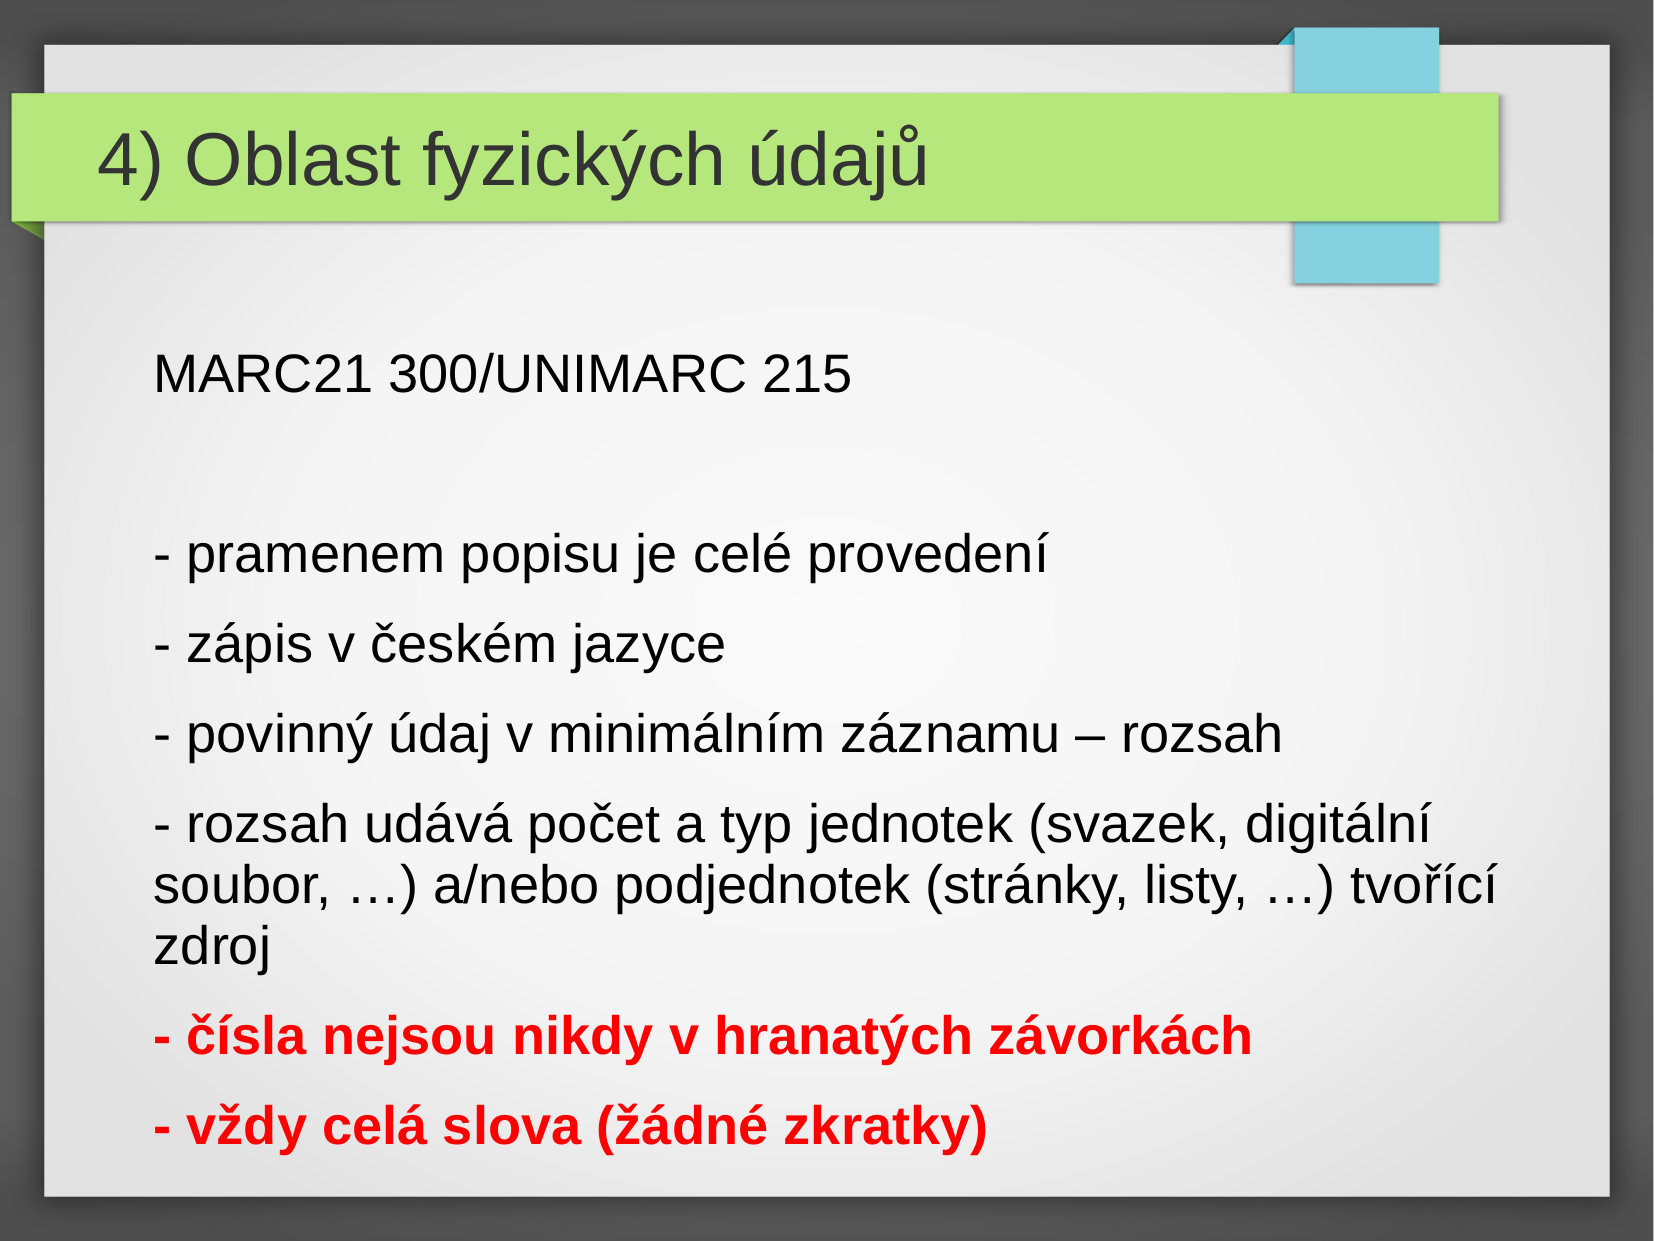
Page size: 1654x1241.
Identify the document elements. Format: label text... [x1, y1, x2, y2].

list MARC21 300/UNIMARC 215 - pramenem popisu je celé provedení - zápis v českém jazyce - povinný údaj v minimálním záznamu – rozsah - rozsah udává počet a typ jednotek (svazek, digitální soubor, …) a/nebo podjednotek (stránky, listy, …) tvořící zdroj - čísla nejsou nikdy v hranatých závorkách - vždy celá slova (žádné zkratky) [82, 343, 1538, 1170]
title 4) Oblast fyzických údajů [70, 106, 1229, 213]
picture [0, 0, 1654, 1241]
